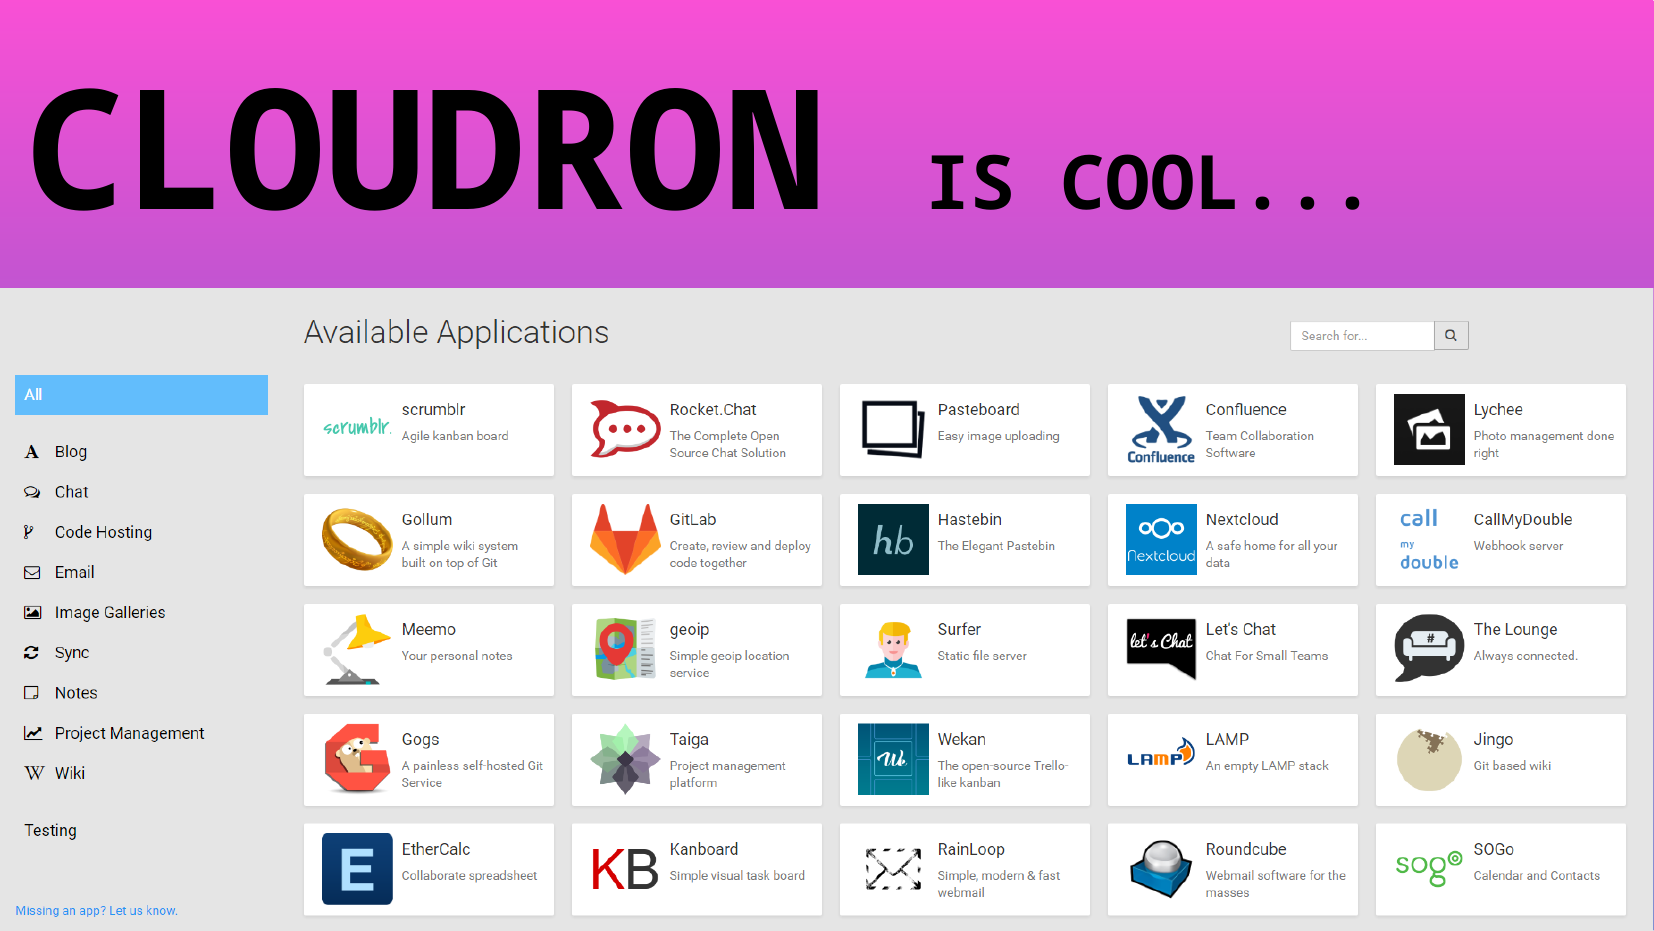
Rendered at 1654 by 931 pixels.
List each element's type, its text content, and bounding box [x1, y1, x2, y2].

text_box CLOUDRON IS COOL... [11, 23, 1565, 207]
picture [0, 288, 1654, 931]
